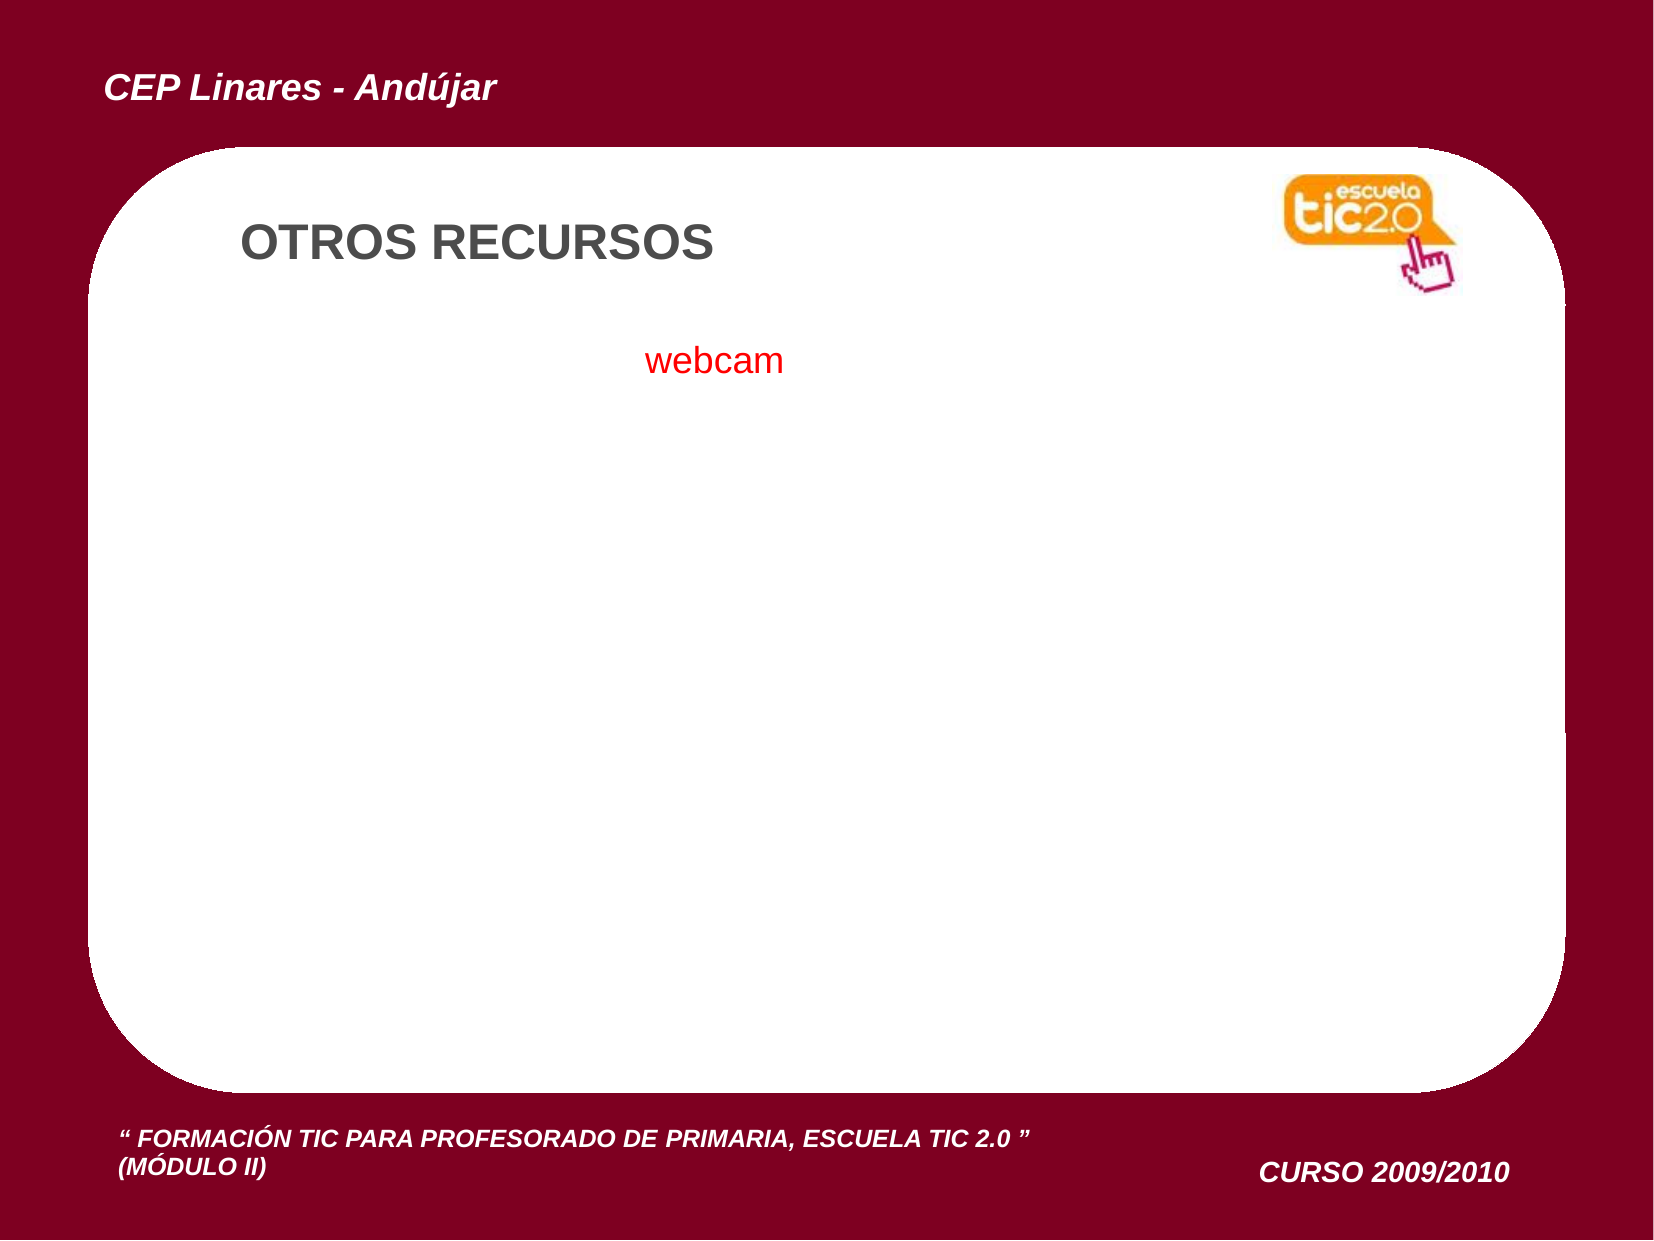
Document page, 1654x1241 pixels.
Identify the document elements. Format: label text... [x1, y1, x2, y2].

text_box Cheese utiliza la webcam para tomar fotografías y vídeos, aplicando efectos especiales divertidos, al estilo del Photo Booth de Apple. Cheese utiliza GStreamer para aplicar los efectos a las imágenes y a los vídeos. La aplicación se localiza en Aplicaciones → Gŕaficos → Fotomatón de cámara web Cheese. Para la captura de vídeo hay que tener en cuenta que con resoluciones de vídeo grandes, el número de frames de la captura baja drásticamente, hasta llegar a congelarse la imagen en la mayoría de los casos. Para poder capturar vídeo de forma fluida, es necesario bajar previamente la resolución de la captura de vídeo en las preferencias de la aplicación. [295, 324, 1434, 939]
text_box OTROS RECURSOS [225, 206, 975, 279]
picture [1272, 174, 1463, 296]
